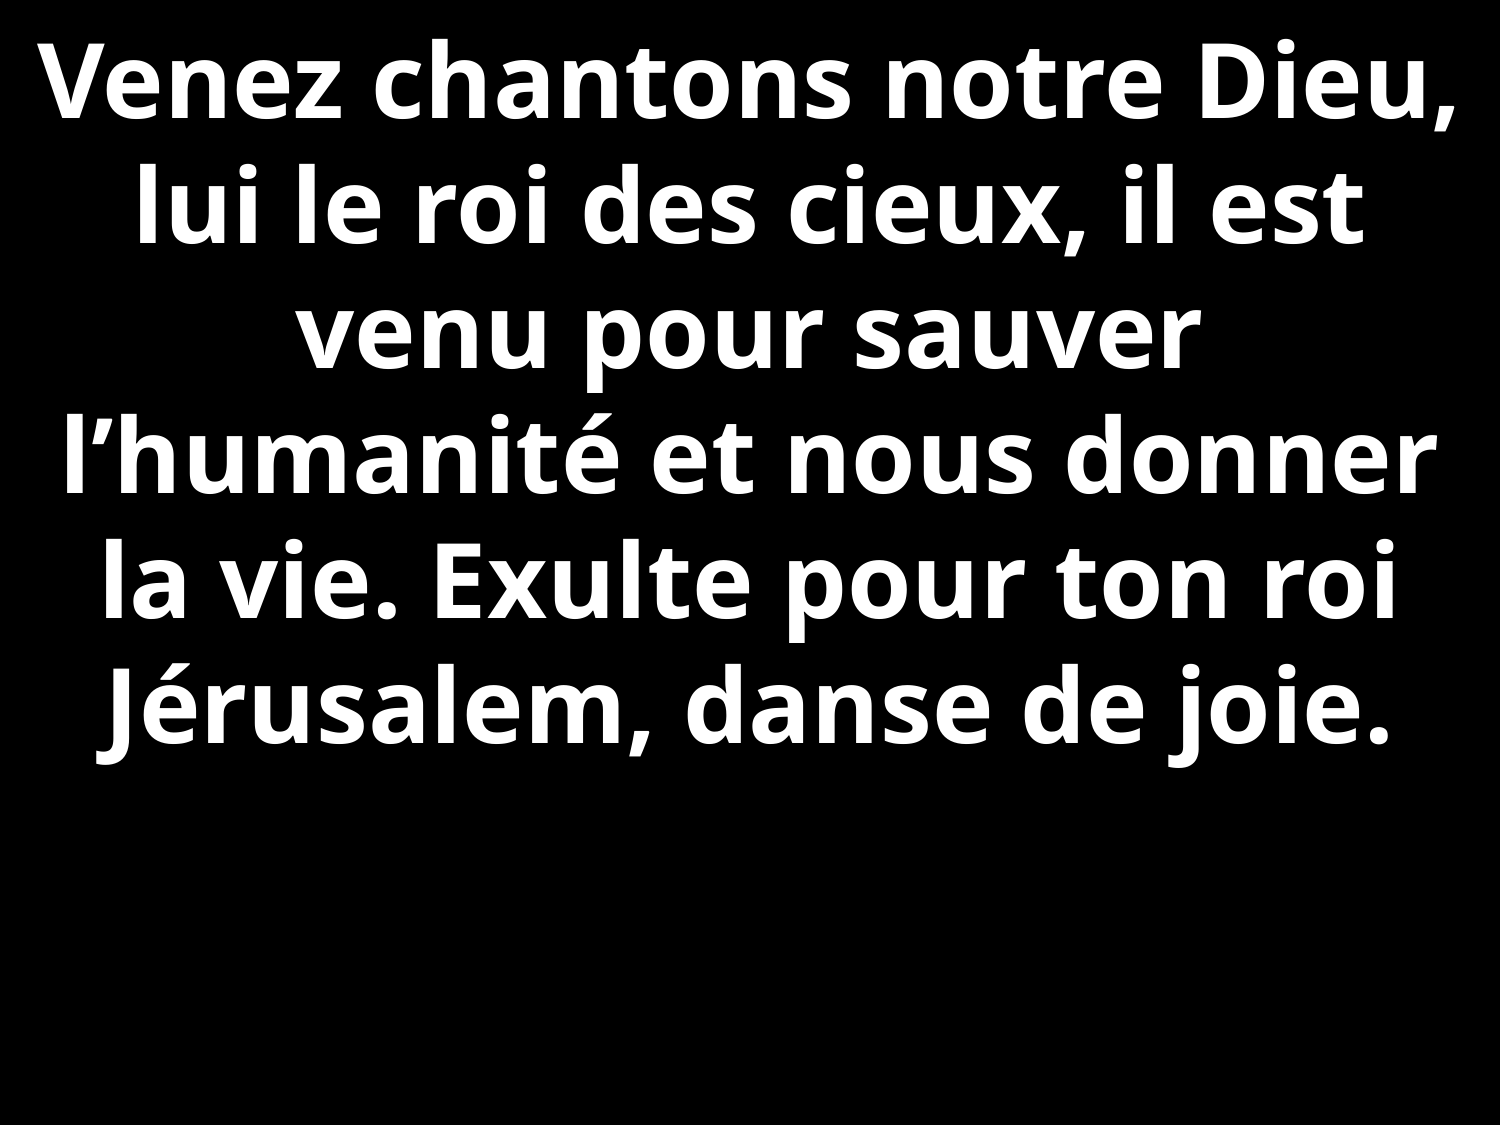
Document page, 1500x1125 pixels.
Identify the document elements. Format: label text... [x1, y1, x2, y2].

list Venez chantons notre Dieu, lui le roi des cieux, il est venu pour sauver l’humanité et nous donner la vie. Exulte pour ton roi Jérusalem, danse de joie. [17, 7, 1483, 1118]
